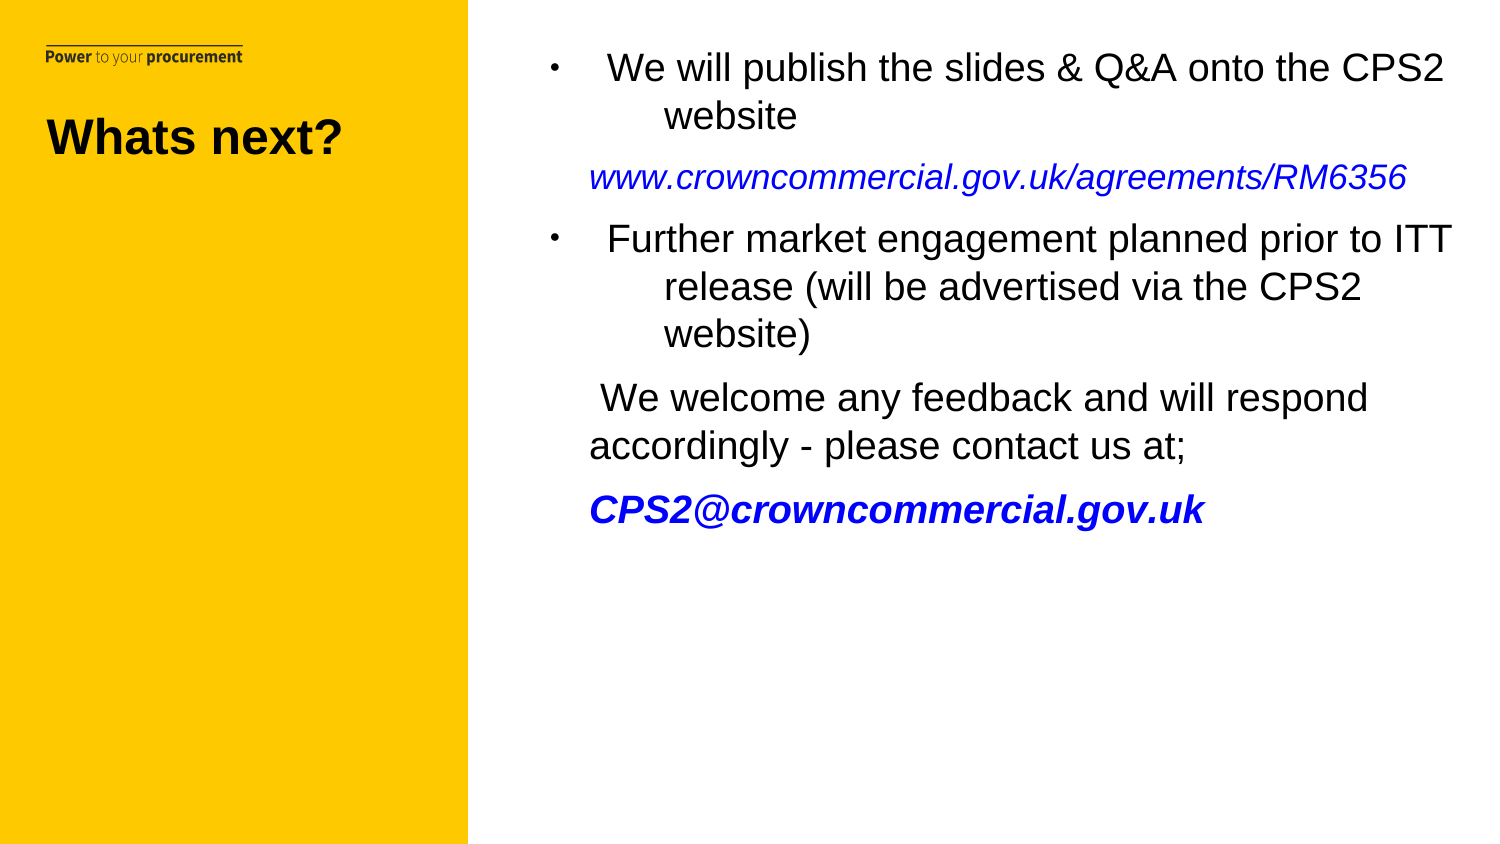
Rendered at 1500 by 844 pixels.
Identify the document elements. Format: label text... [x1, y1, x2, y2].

title Whats next? [46, 104, 423, 209]
title We will publish the slides & Q&A onto the CPS2 website www.crowncommercial.gov.uk/agreements/RM6356 Further market engagement planned prior to ITT release (will be advertised via the CPS2 website) We welcome any feedback and will respond accordingly - please contact us at; CPS2@crowncommercial.gov.uk [514, 42, 1478, 639]
